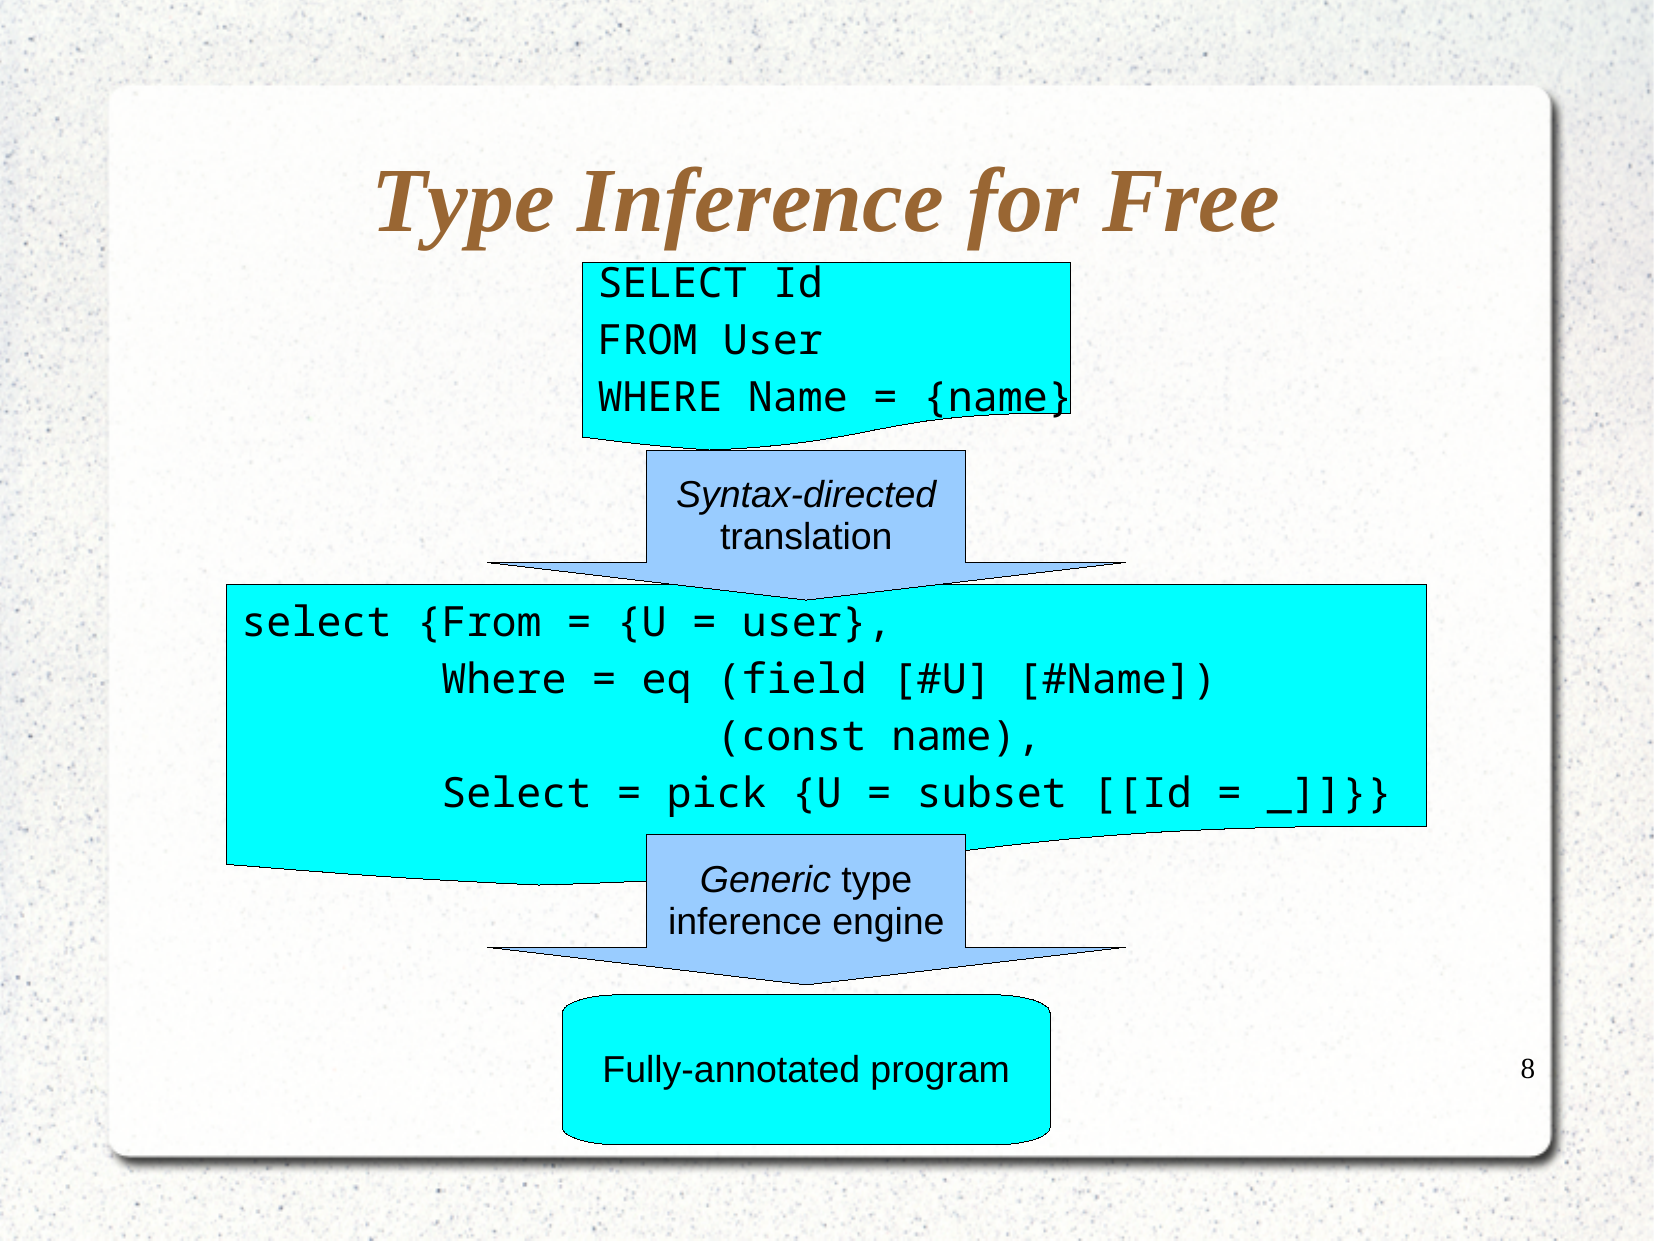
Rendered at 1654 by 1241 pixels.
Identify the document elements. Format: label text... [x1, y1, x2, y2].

text_box Fully-annotated program [562, 994, 1051, 1145]
title Type Inference for Free [118, 104, 1536, 297]
text_box select {From = {U = user}, Where = eq (field [#U] [#Name]) (const name), Select = pick {U = subset [[Id = _]]}} [226, 584, 1427, 886]
text_box Syntax-directed translation [487, 450, 1126, 601]
text_box SELECT Id FROM User WHERE Name = {name} [582, 262, 1071, 450]
text_box Generic type inference engine [487, 834, 1126, 985]
picture [0, 0, 1654, 1241]
